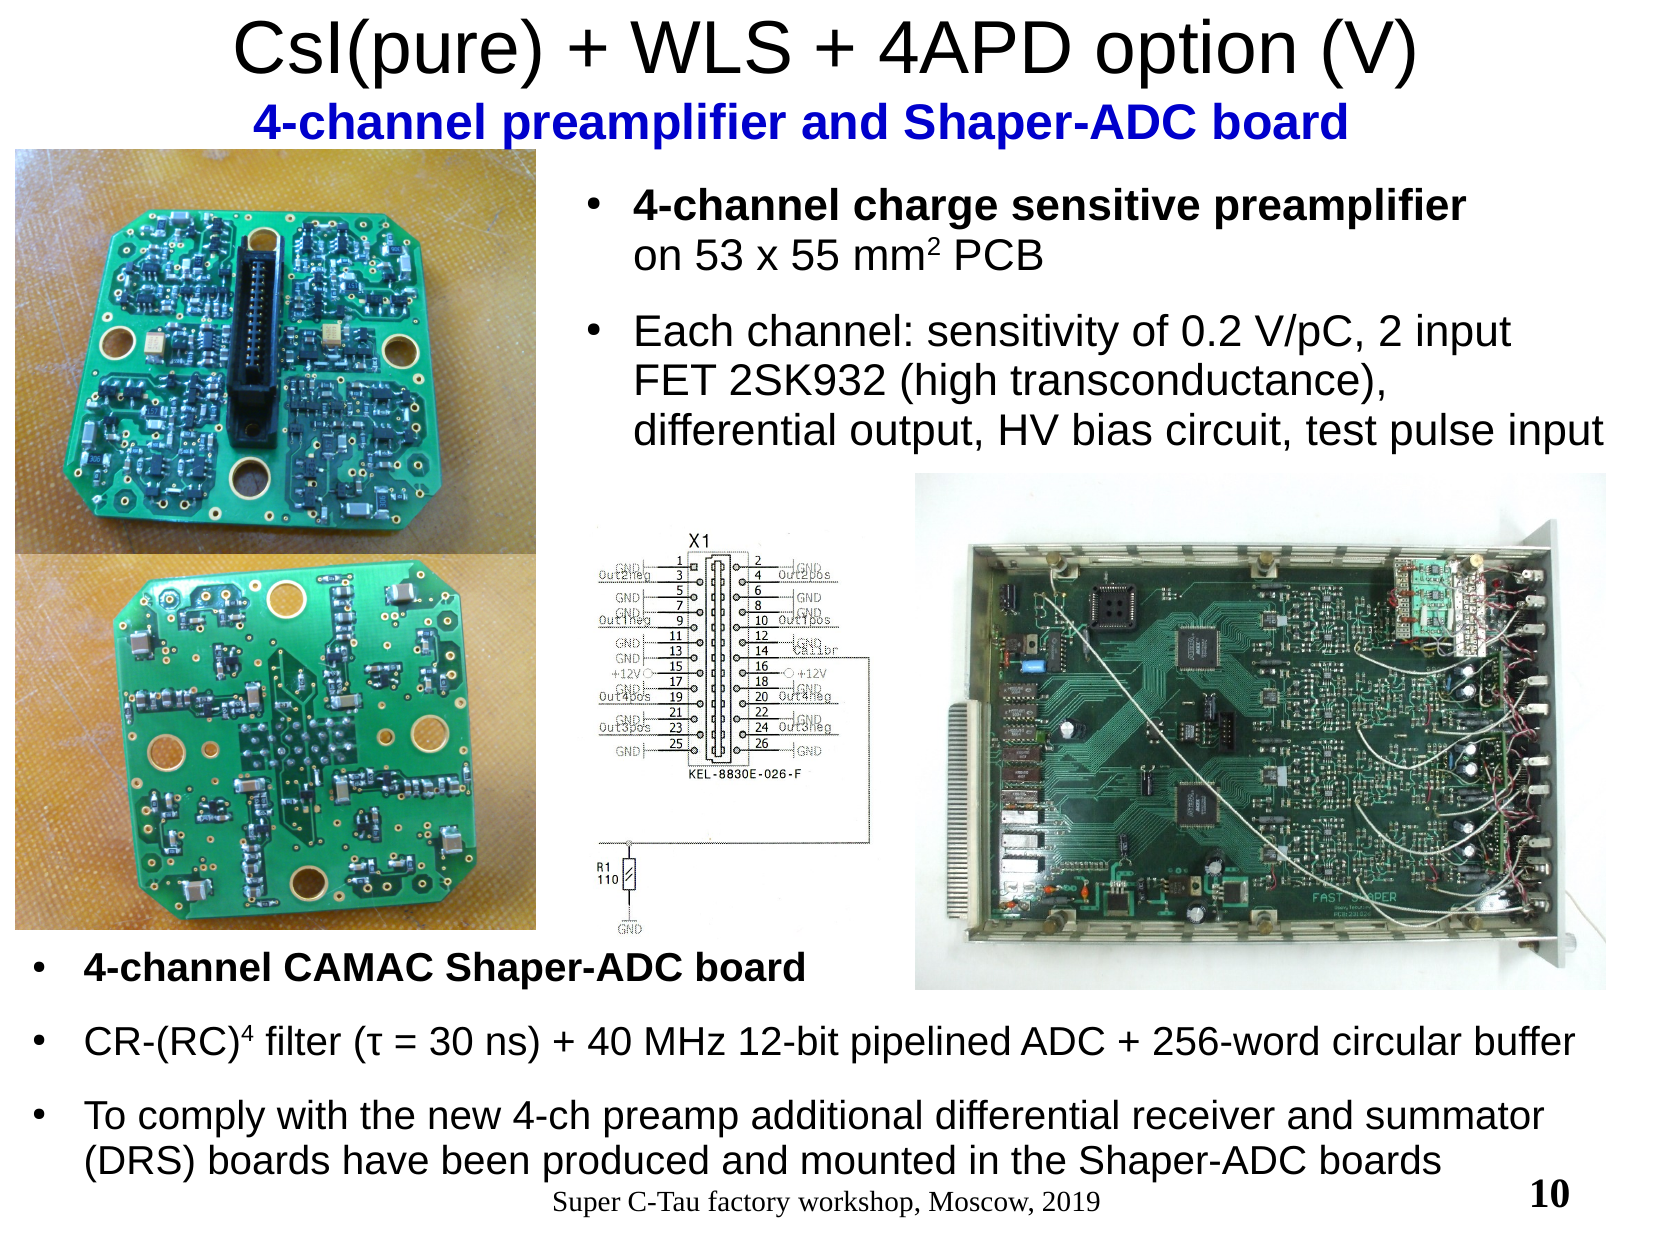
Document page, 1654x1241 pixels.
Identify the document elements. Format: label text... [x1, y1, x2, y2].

picture [571, 524, 882, 940]
text_box 4-channel preamplifier and Shaper-ADC board [210, 94, 1396, 151]
list 4-channel CAMAC Shaper-ADC board CR-(RC)4 filter (τ = 30 ns) + 40 MHz 12-bit pipelined ADC + 256-word circular buffer To comply with the new 4-ch preamp additional differential receiver and summator (DRS) boards have been produced and mounted in the Shaper-ADC boards [15, 945, 1636, 1186]
list 4-channel charge sensitive preamplifier on 53 x 55 mm2 PCB Each channel: sensitivity of 0.2 V/pC, 2 input FET 2SK932 (high transconductance), differential output, HV bias circuit, test pulse input [570, 180, 1624, 466]
picture [915, 473, 1606, 945]
title CsI(pure) + WLS + 4APD option (V) [82, 5, 1571, 91]
picture [15, 149, 536, 931]
